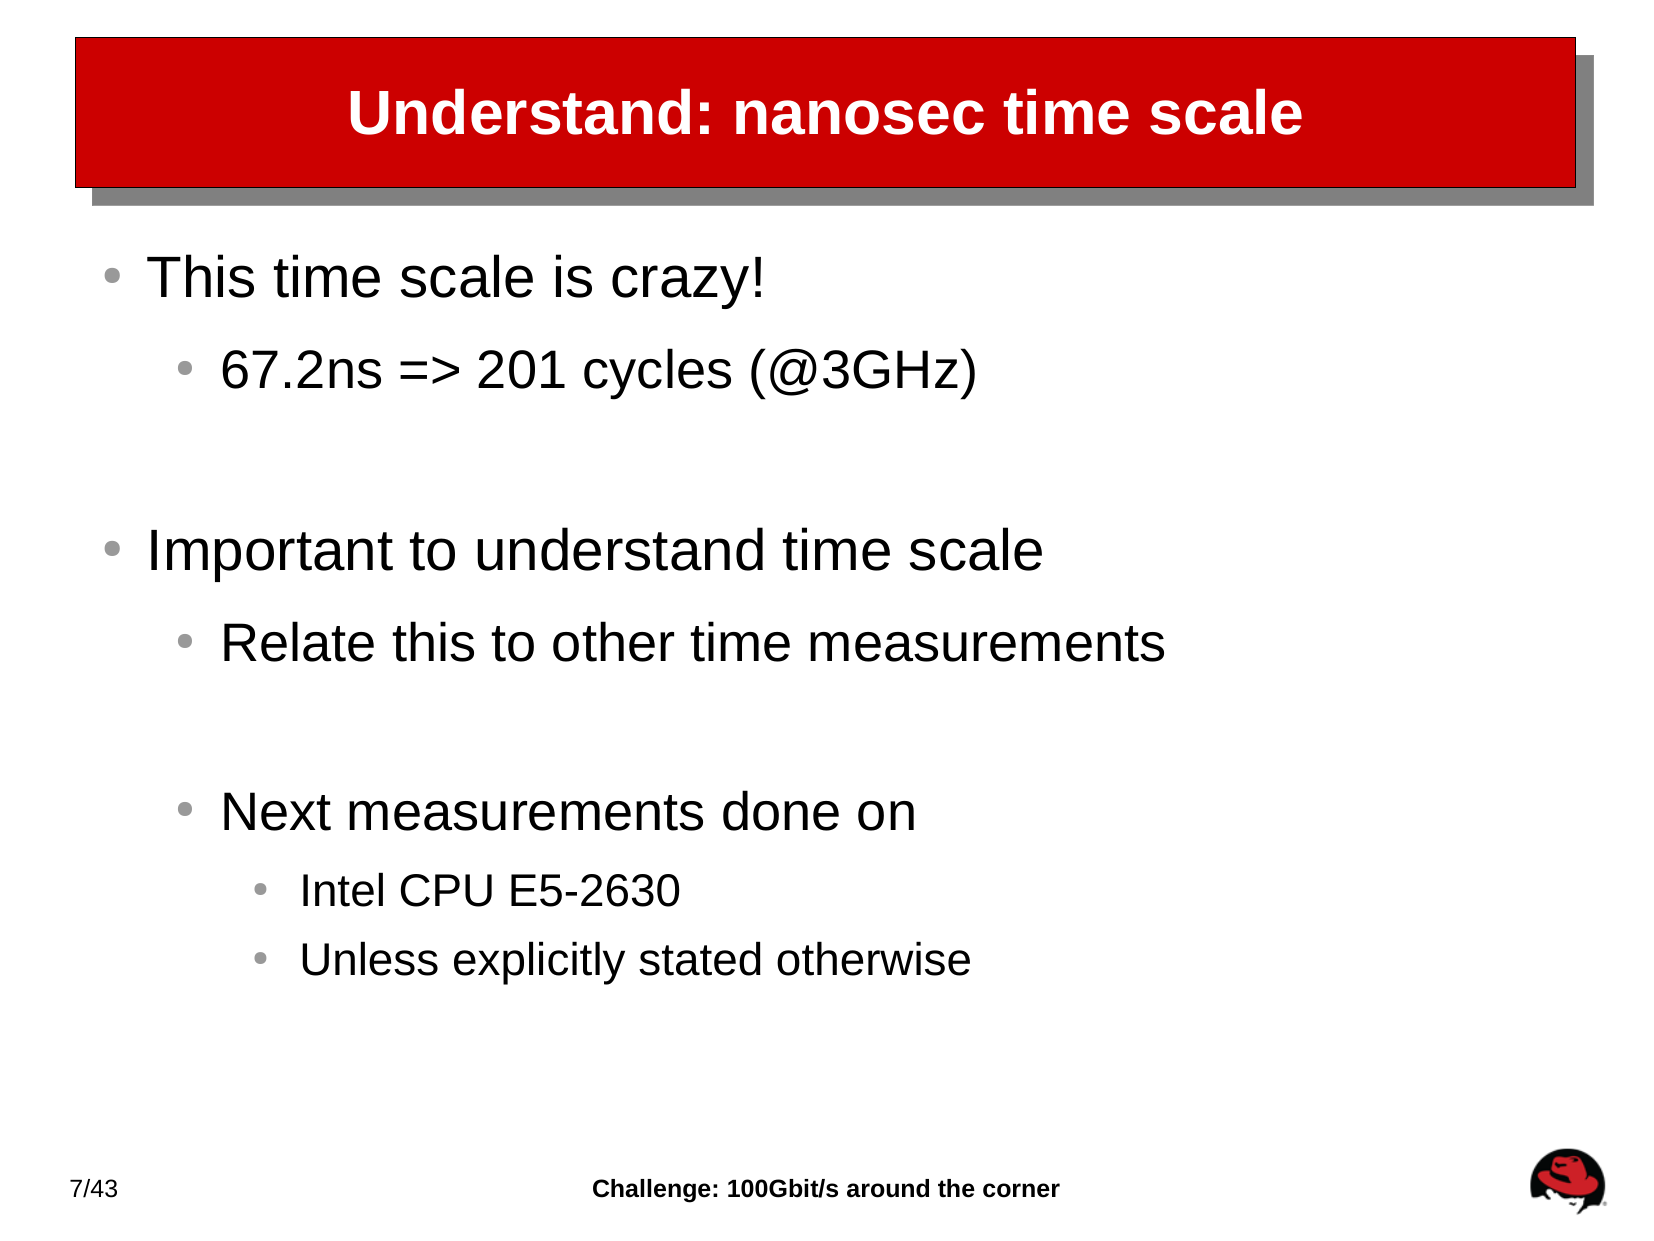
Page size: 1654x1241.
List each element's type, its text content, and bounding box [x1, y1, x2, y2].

picture [1529, 1146, 1613, 1224]
list This time scale is crazy! 67.2ns => 201 cycles (@3GHz) Important to understand time scale Relate this to other time measurements Next measurements done on Intel CPU E5-2630 Unless explicitly stated otherwise [86, 244, 1576, 1039]
title Understand: nanosec time scale [82, 37, 1571, 188]
